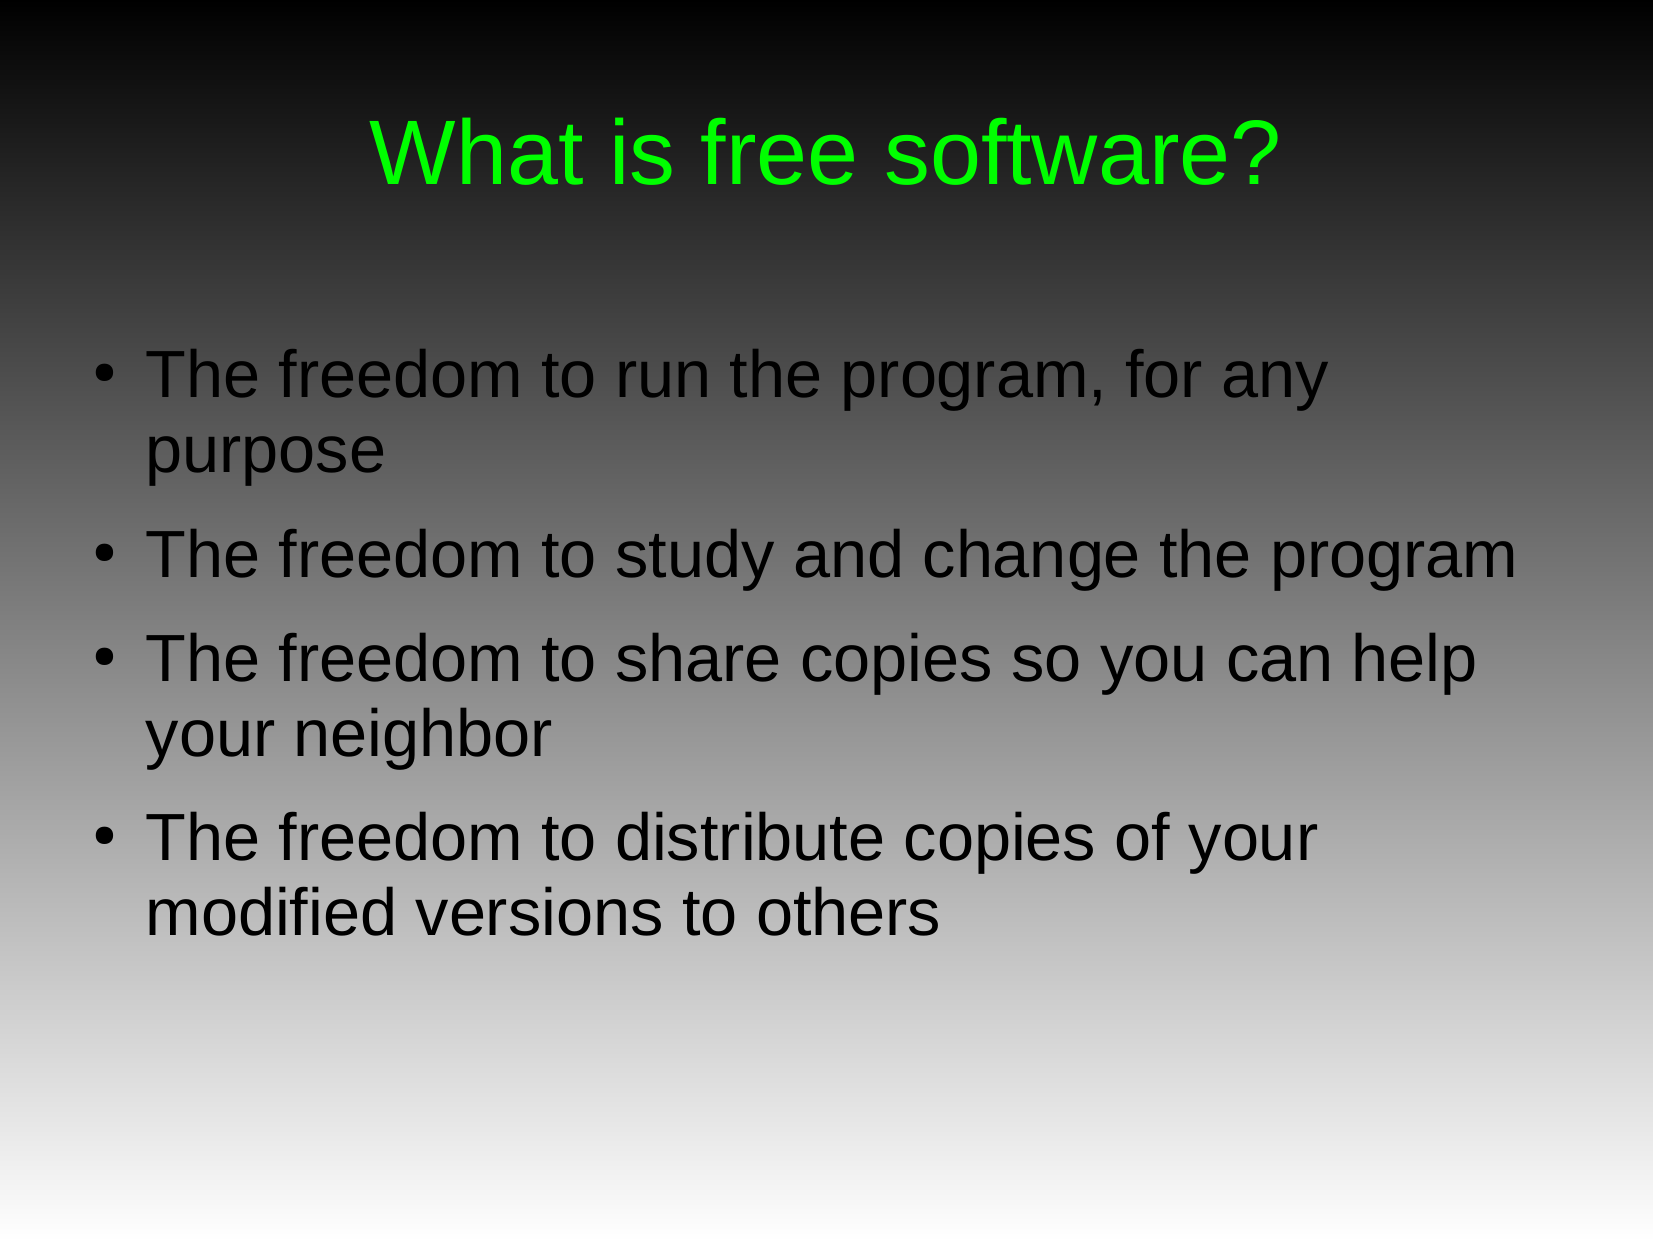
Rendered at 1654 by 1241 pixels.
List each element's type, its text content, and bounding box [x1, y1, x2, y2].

list The freedom to run the program, for any purpose The freedom to study and change the program The freedom to share copies so you can help your neighbor The freedom to distribute copies of your modified versions to others [75, 337, 1563, 1142]
title What is free software? [82, 49, 1571, 257]
